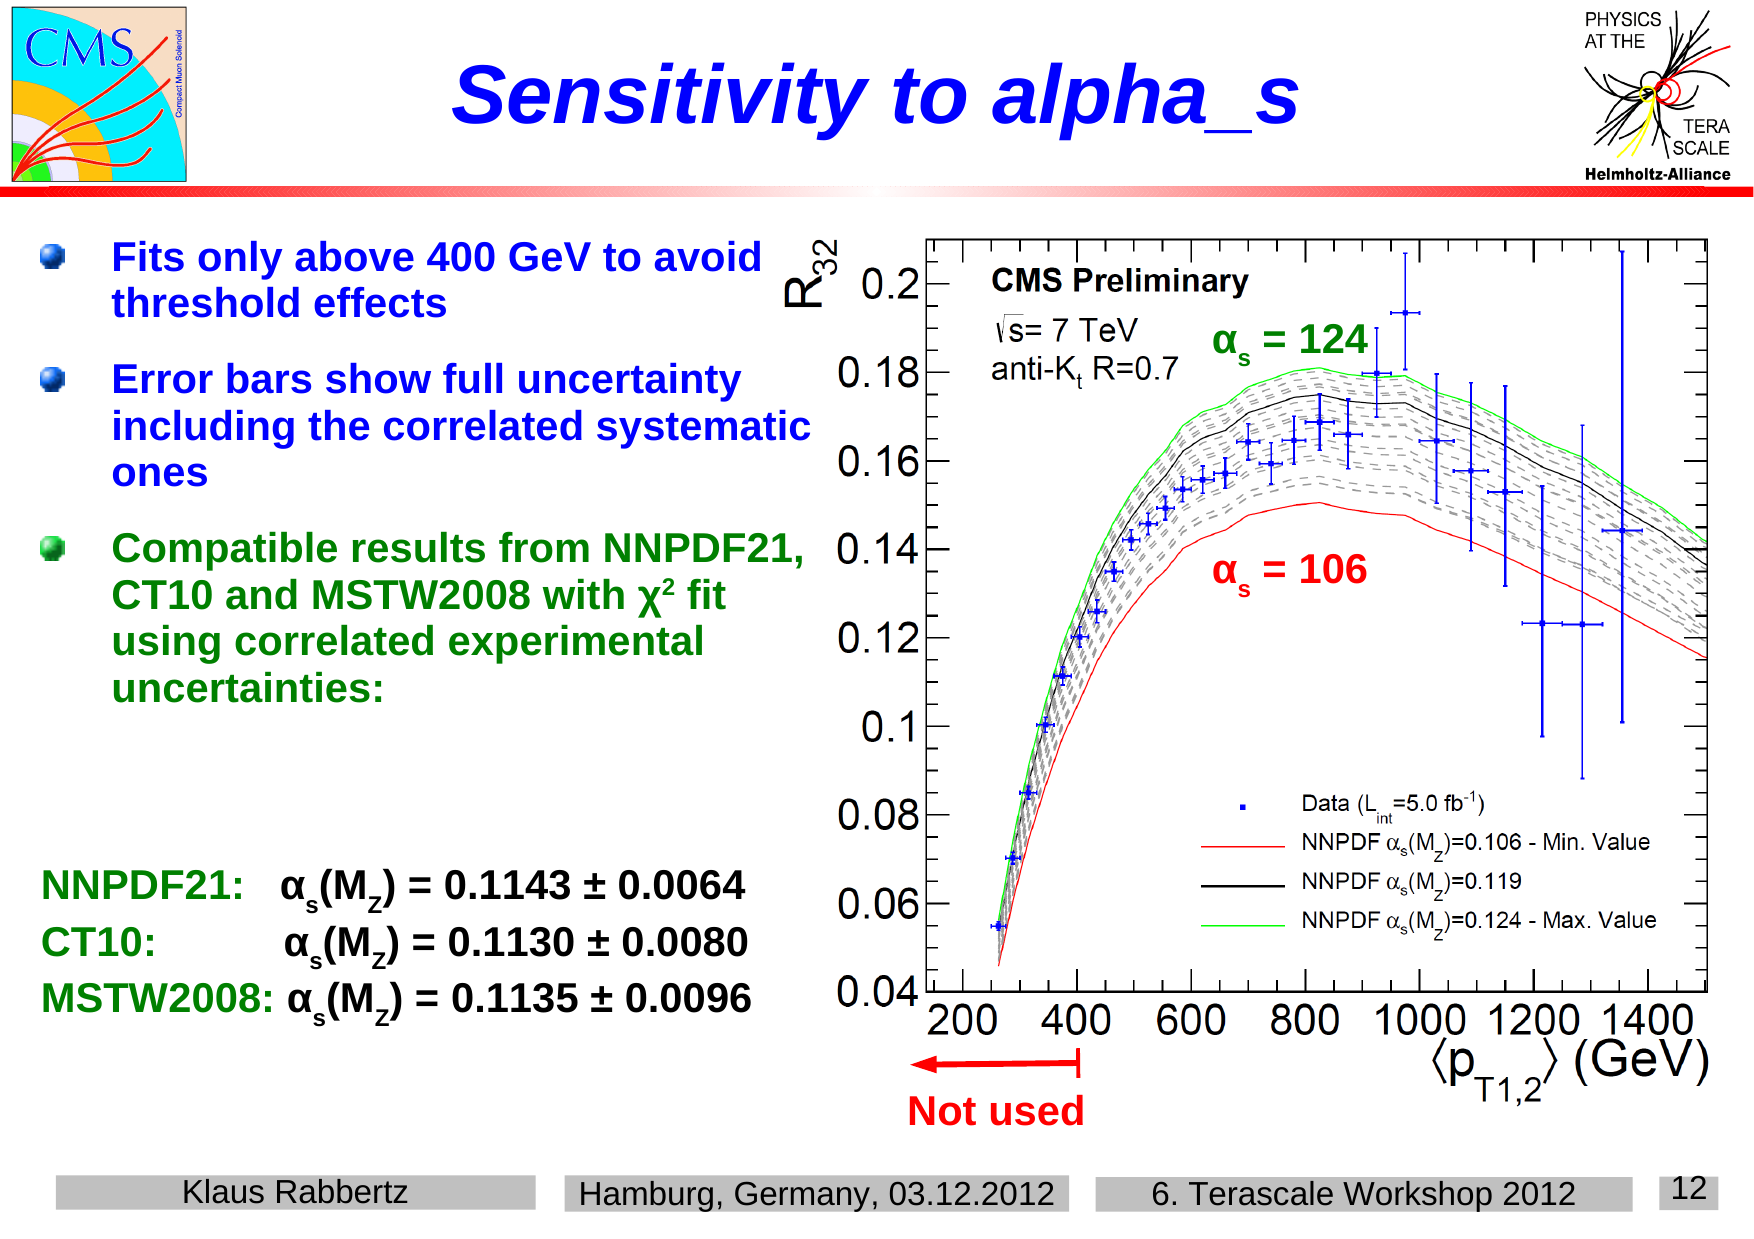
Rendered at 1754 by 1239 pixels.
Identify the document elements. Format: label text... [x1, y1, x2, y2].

picture [781, 227, 1719, 1111]
title Sensitivity to alpha_s [197, 18, 1556, 172]
picture [11, 6, 187, 182]
list Fits only above 400 GeV to avoid threshold effects Error bars show full uncertainty including the correlated systematic ones Compatible results from NNPDF21, CT10 and MSTW2008 with χ2 fit using correlated experimental uncertainties: [28, 233, 834, 712]
text_box αs = 106 [1200, 539, 1381, 609]
text_box Not used [895, 1081, 1098, 1141]
text_box αs = 124 [1200, 309, 1381, 378]
picture [1570, 3, 1744, 191]
text_box NNPDF21: αs(MZ) = 0.1143 ± 0.0064 CT10: αs(MZ) = 0.1130 ± 0.0080 MSTW2008: αs(MZ) = 0.1135 ± 0.0096 [28, 856, 765, 1038]
